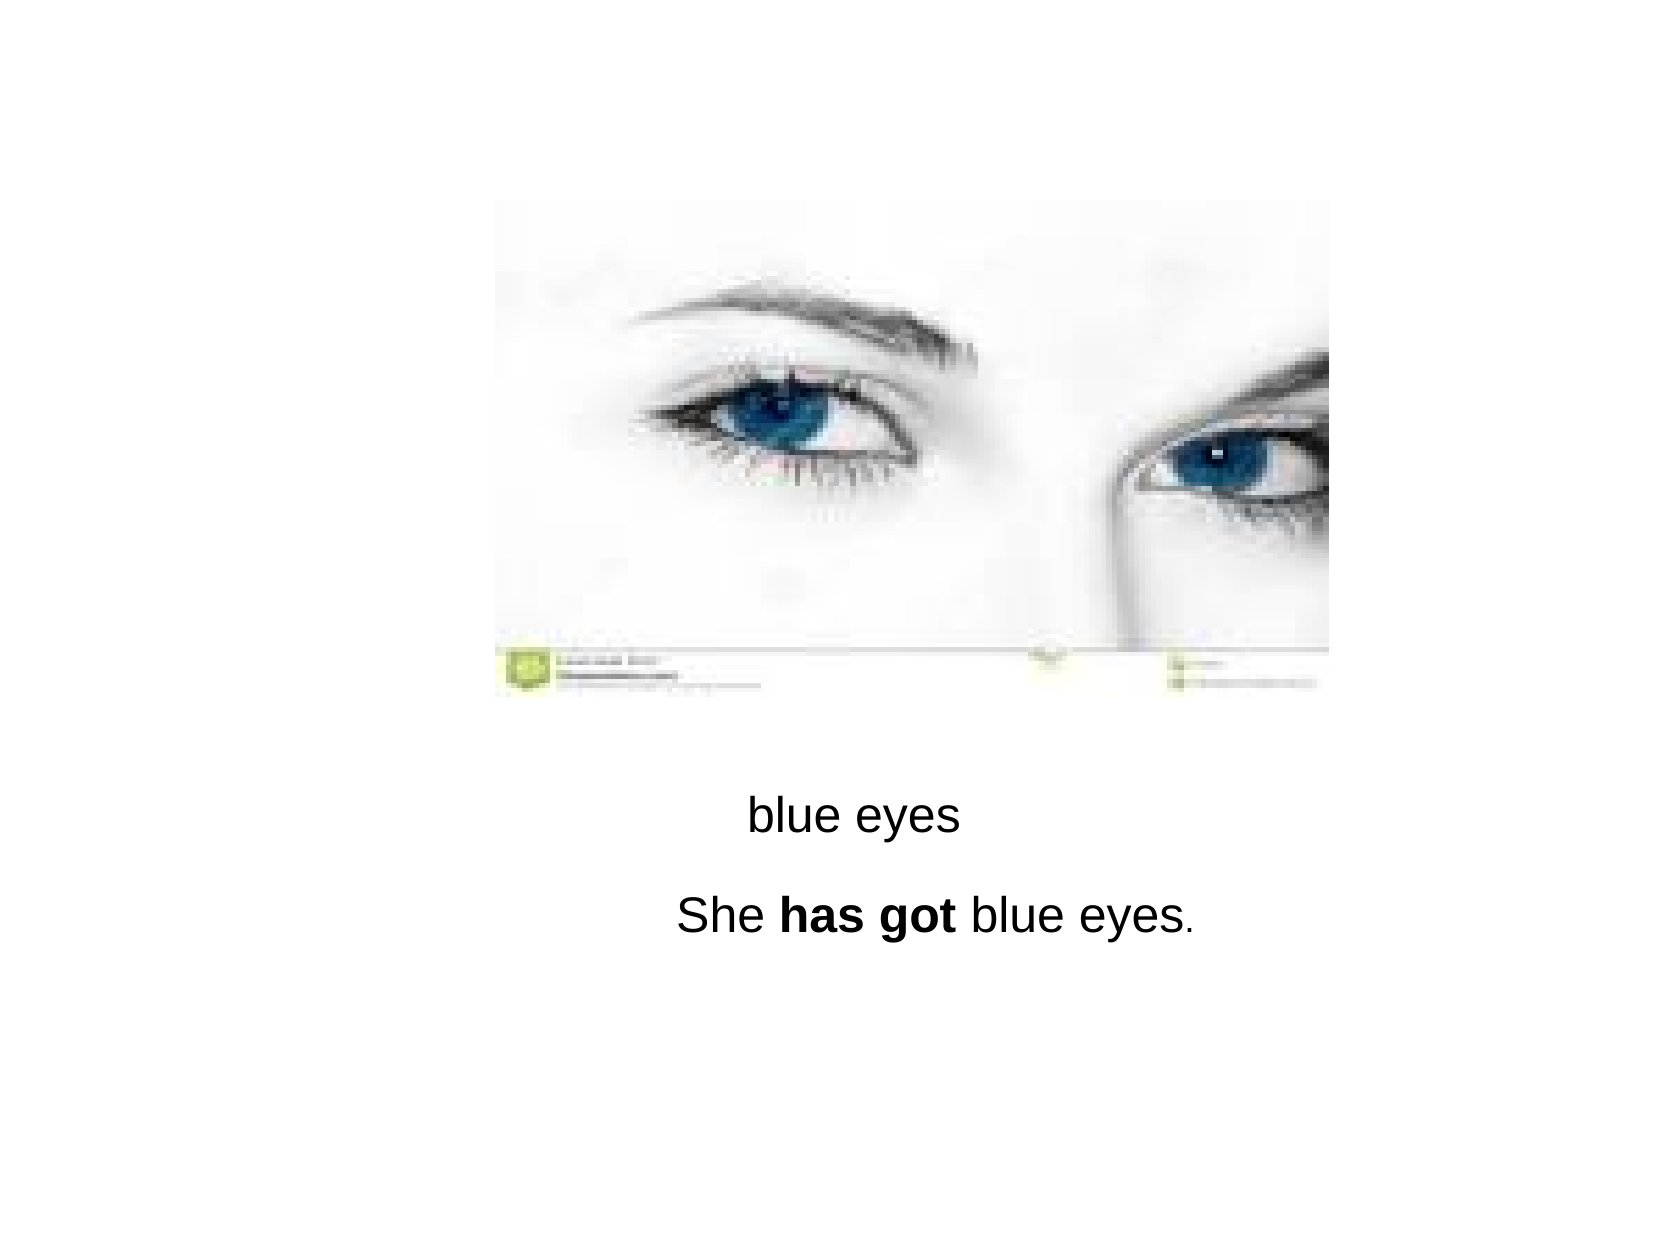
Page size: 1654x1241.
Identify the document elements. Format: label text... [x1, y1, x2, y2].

text_box She has got blue eyes. [661, 879, 1210, 951]
picture [495, 200, 1329, 698]
text_box blue eyes [732, 779, 976, 851]
